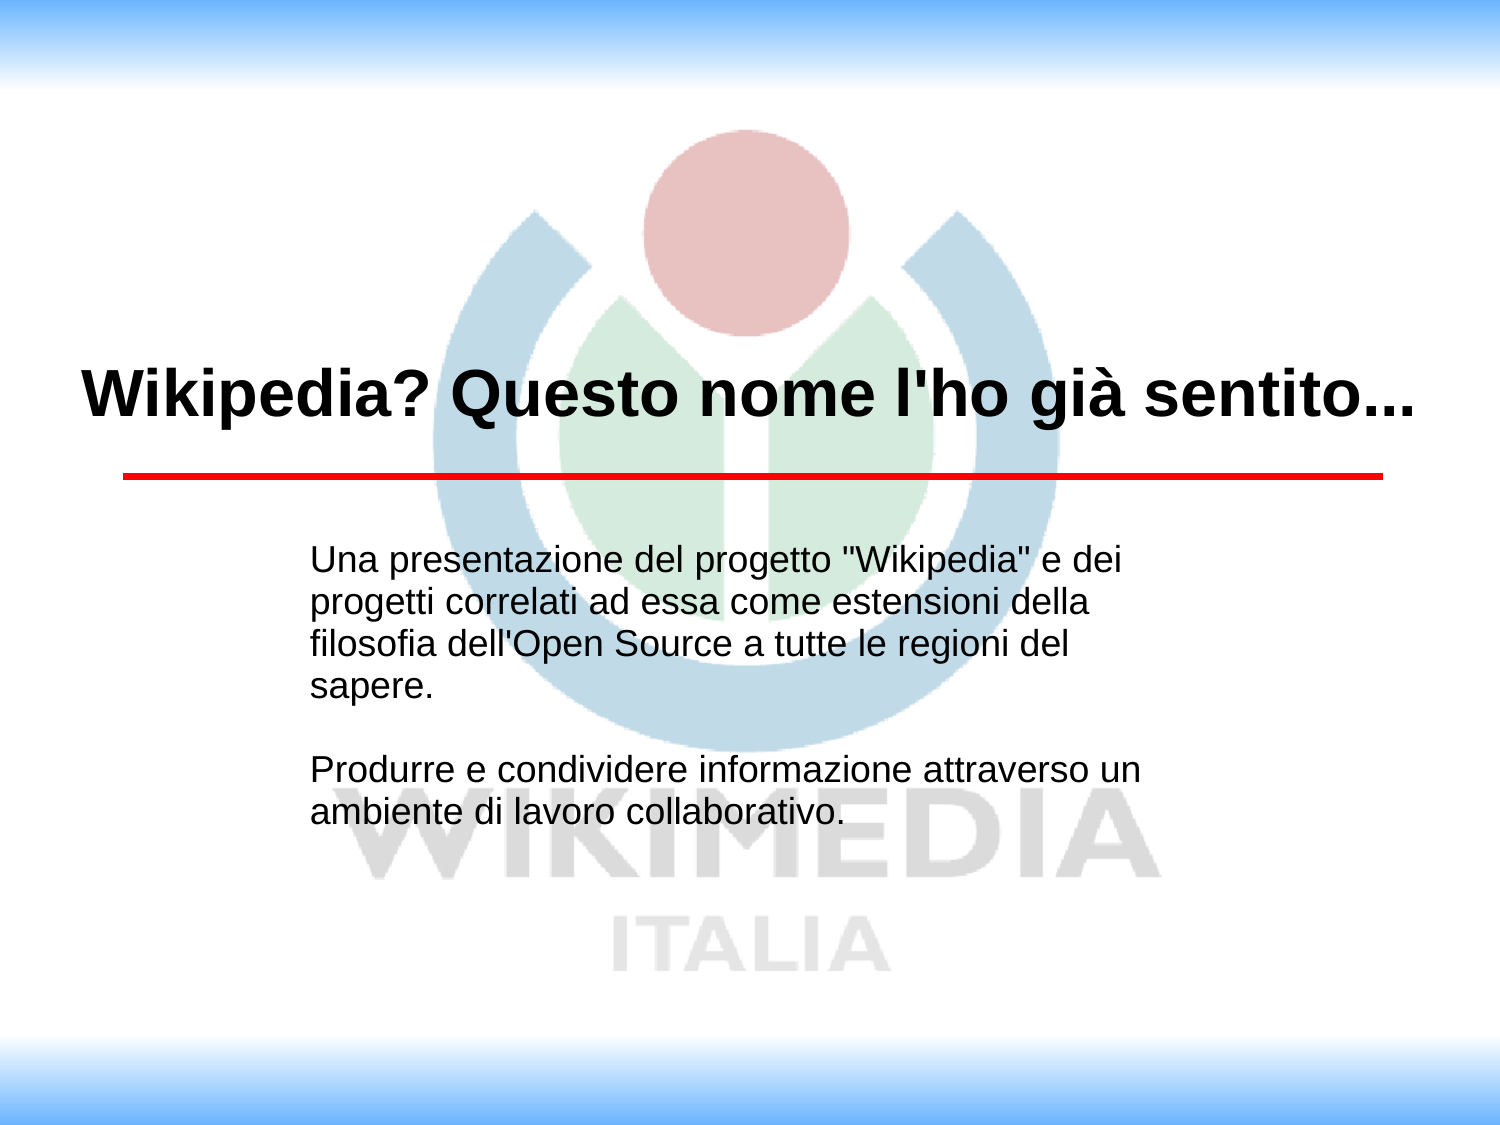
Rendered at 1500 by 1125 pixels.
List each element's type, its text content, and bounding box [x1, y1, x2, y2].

text_box [0, 0, 1500, 91]
text_box Una presentazione del progetto "Wikipedia" e dei progetti correlati ad essa come estensioni della filosofia dell'Open Source a tutte le regioni del sapere. Produrre e condividere informazione attraverso un ambiente di lavoro collaborativo. [295, 531, 1182, 841]
text_box [0, 1034, 1500, 1125]
picture [75, 432, 1426, 1034]
text_box Wikipedia? Questo nome l'ho già sentito... [71, 356, 1429, 432]
picture [75, 91, 1426, 356]
